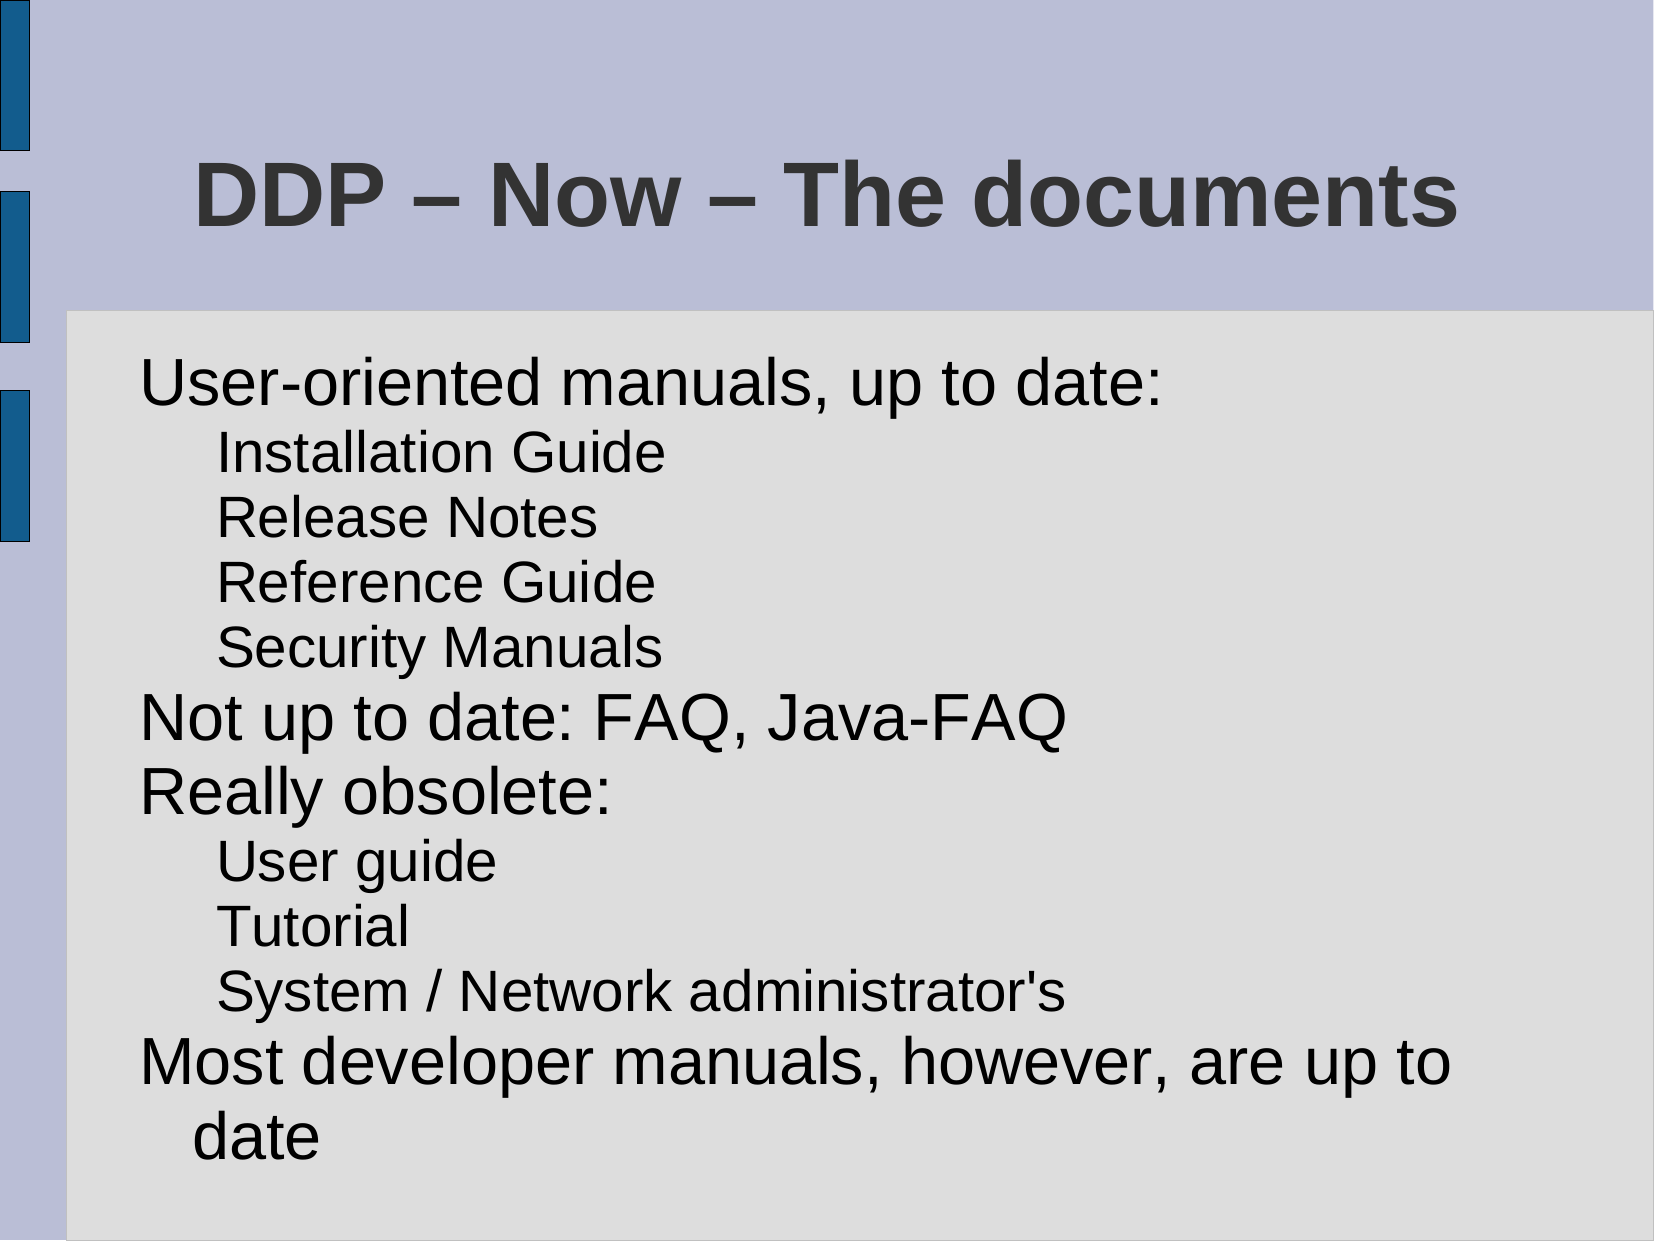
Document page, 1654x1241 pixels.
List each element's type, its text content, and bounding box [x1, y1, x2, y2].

title DDP – Now – The documents [121, 87, 1534, 302]
list User-oriented manuals, up to date: Installation Guide Release Notes Reference Guide Security Manuals Not up to date: FAQ, Java-FAQ Really obsolete: User guide Tutorial System / Network administrator's Most developer manuals, however, are up to date [121, 344, 1534, 1208]
